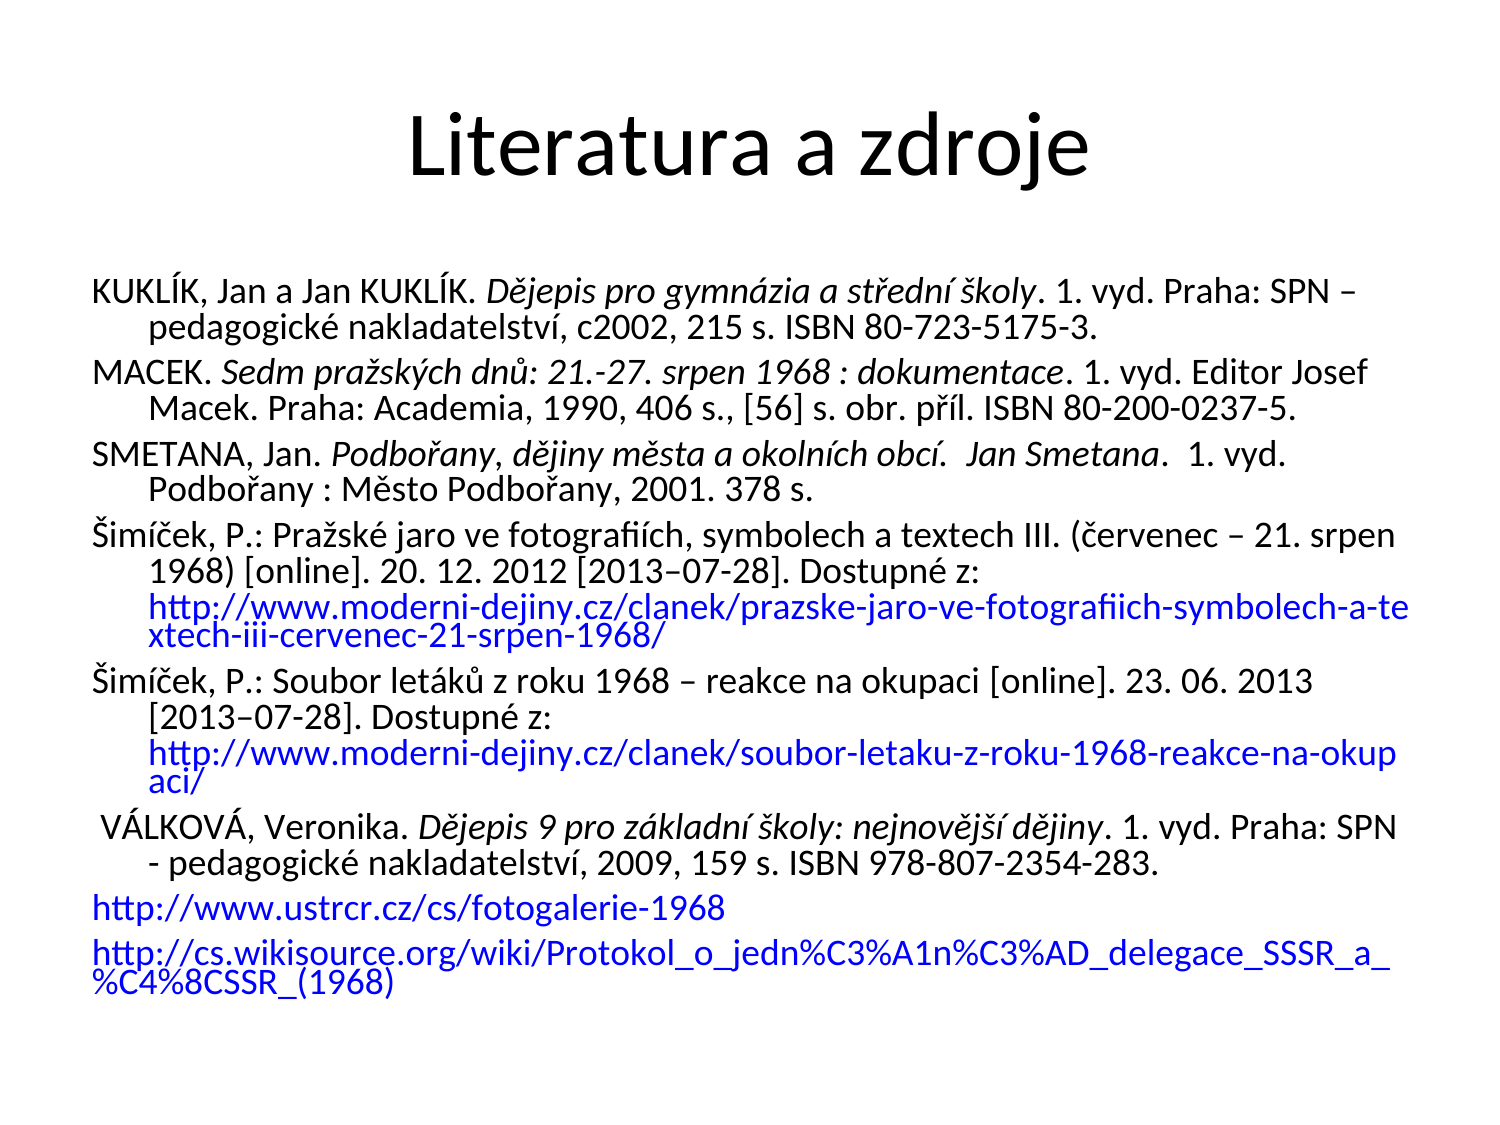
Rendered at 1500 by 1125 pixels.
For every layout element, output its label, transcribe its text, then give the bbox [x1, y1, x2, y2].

list KUKLÍK, Jan a Jan KUKLÍK. Dějepis pro gymnázia a střední školy. 1. vyd. Praha: SPN – pedagogické nakladatelství, c2002, 215 s. ISBN 80-723-5175-3. MACEK. Sedm pražských dnů: 21.-27. srpen 1968 : dokumentace. 1. vyd. Editor Josef Macek. Praha: Academia, 1990, 406 s., [56] s. obr. příl. ISBN 80-200-0237-5. SMETANA, Jan. Podbořany, dějiny města a okolních obcí. Jan Smetana. 1. vyd. Podbořany : Město Podbořany, 2001. 378 s. Šimíček, P.: Pražské jaro ve fotografiích, symbolech a textech III. (červenec – 21. srpen 1968) [online]. 20. 12. 2012 [2013–07-28]. Dostupné z: http://www.moderni-dejiny.cz/clanek/prazske-jaro-ve-fotografiich-symbolech-a-textech-iii-cervenec-21-srpen-1968/ Šimíček, P.: Soubor letáků z roku 1968 – reakce na okupaci [online]. 23. 06. 2013 [2013–07-28]. Dostupné z: http://www.moderni-dejiny.cz/clanek/soubor-letaku-z-roku-1968-reakce-na-okupaci/ VÁLKOVÁ, Veronika. Dějepis 9 pro základní školy: nejnovější dějiny. 1. vyd. Praha: SPN - pedagogické nakladatelství, 2009, 159 s. ISBN 978-807-2354-283. http://www.ustrcr.cz/cs/fotogalerie-1968 http://cs.wikisource.org/wiki/Protokol_o_jedn%C3%A1n%C3%AD_delegace_SSSR_a_%C4%8CSSR_(1968) [76, 267, 1427, 1010]
title Literatura a zdroje [75, 45, 1426, 233]
